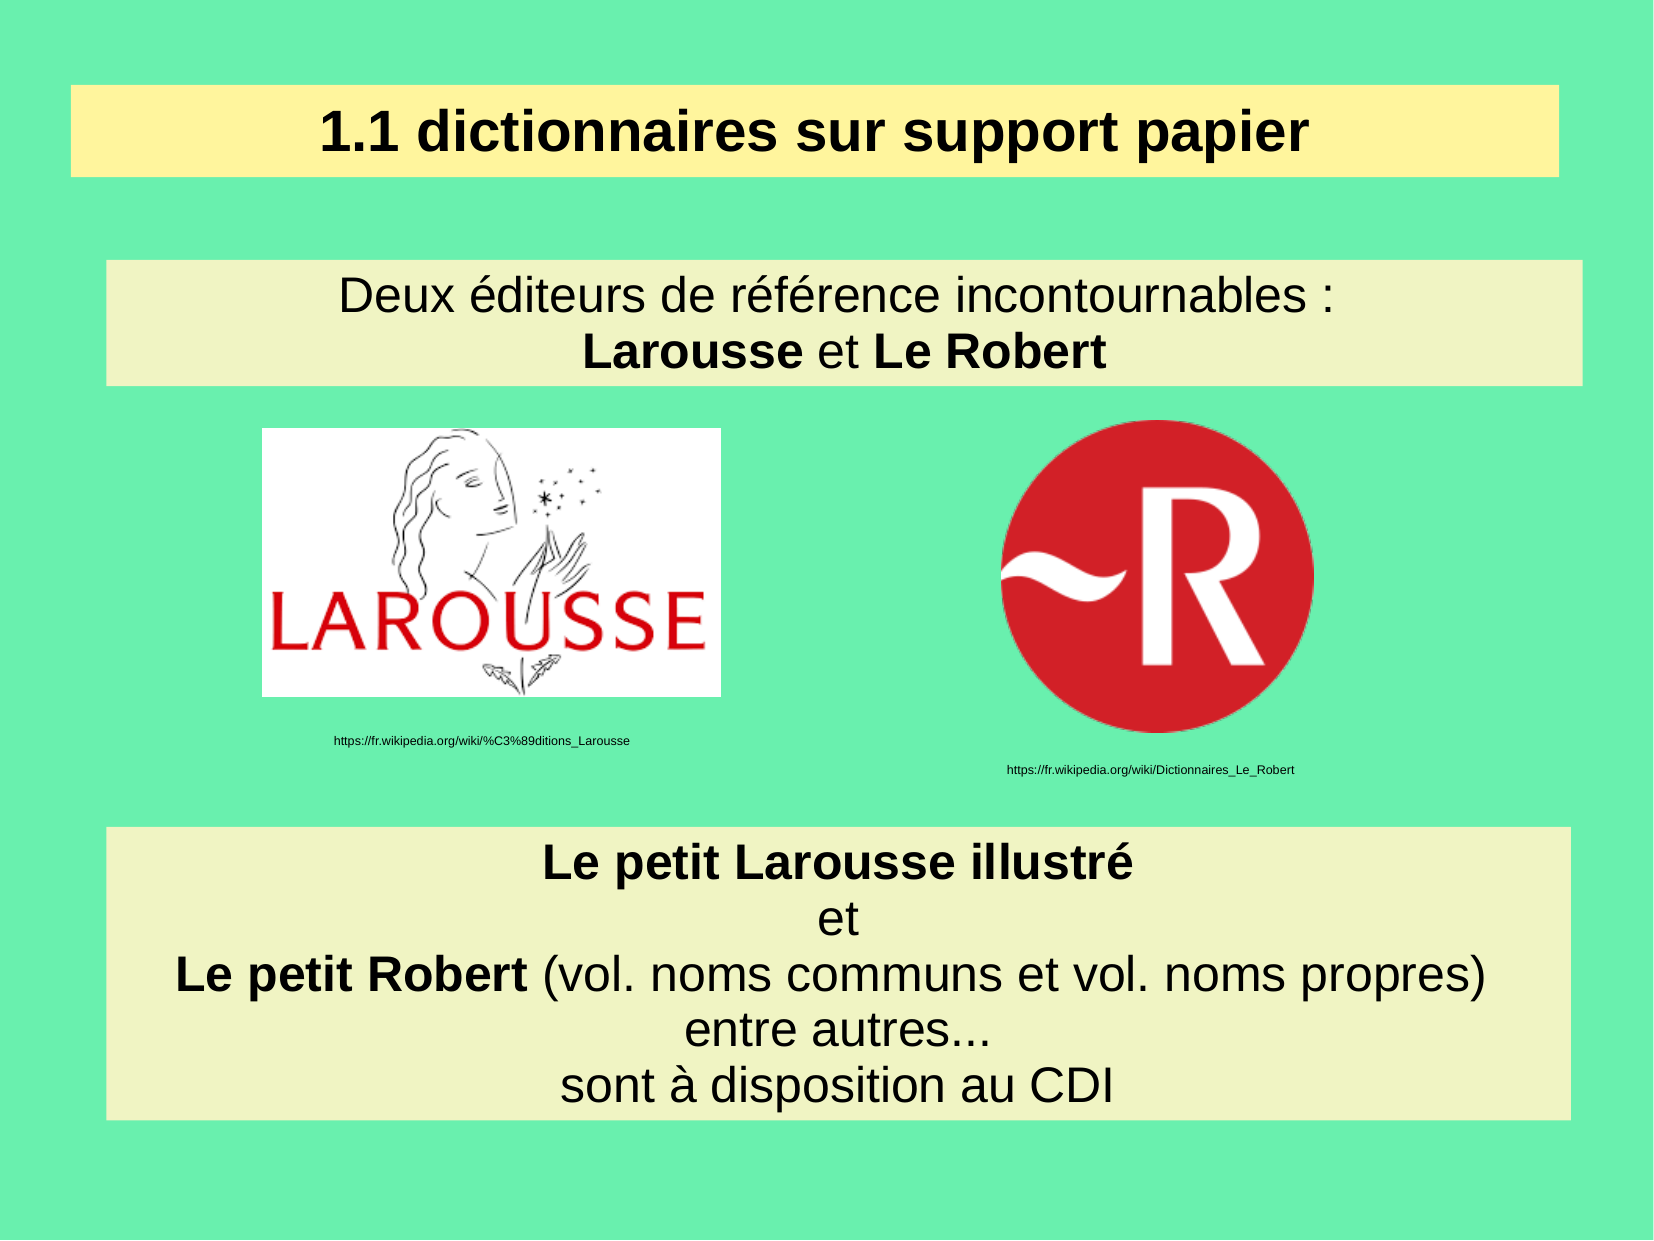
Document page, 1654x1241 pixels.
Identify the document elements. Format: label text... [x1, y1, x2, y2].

picture [1001, 420, 1314, 733]
title 1.1 dictionnaires sur support papier [70, 84, 1560, 178]
text_box Deux éditeurs de référence incontournables : Larousse et Le Robert [106, 259, 1583, 387]
picture [262, 428, 721, 697]
text_box Le petit Larousse illustré et Le petit Robert (vol. noms communs et vol. noms propres) entre autres... sont à disposition au CDI [106, 826, 1571, 1121]
text_box https://fr.wikipedia.org/wiki/Dictionnaires_Le_Robert [992, 755, 1323, 792]
text_box https://fr.wikipedia.org/wiki/%C3%89ditions_Larousse [318, 727, 662, 756]
